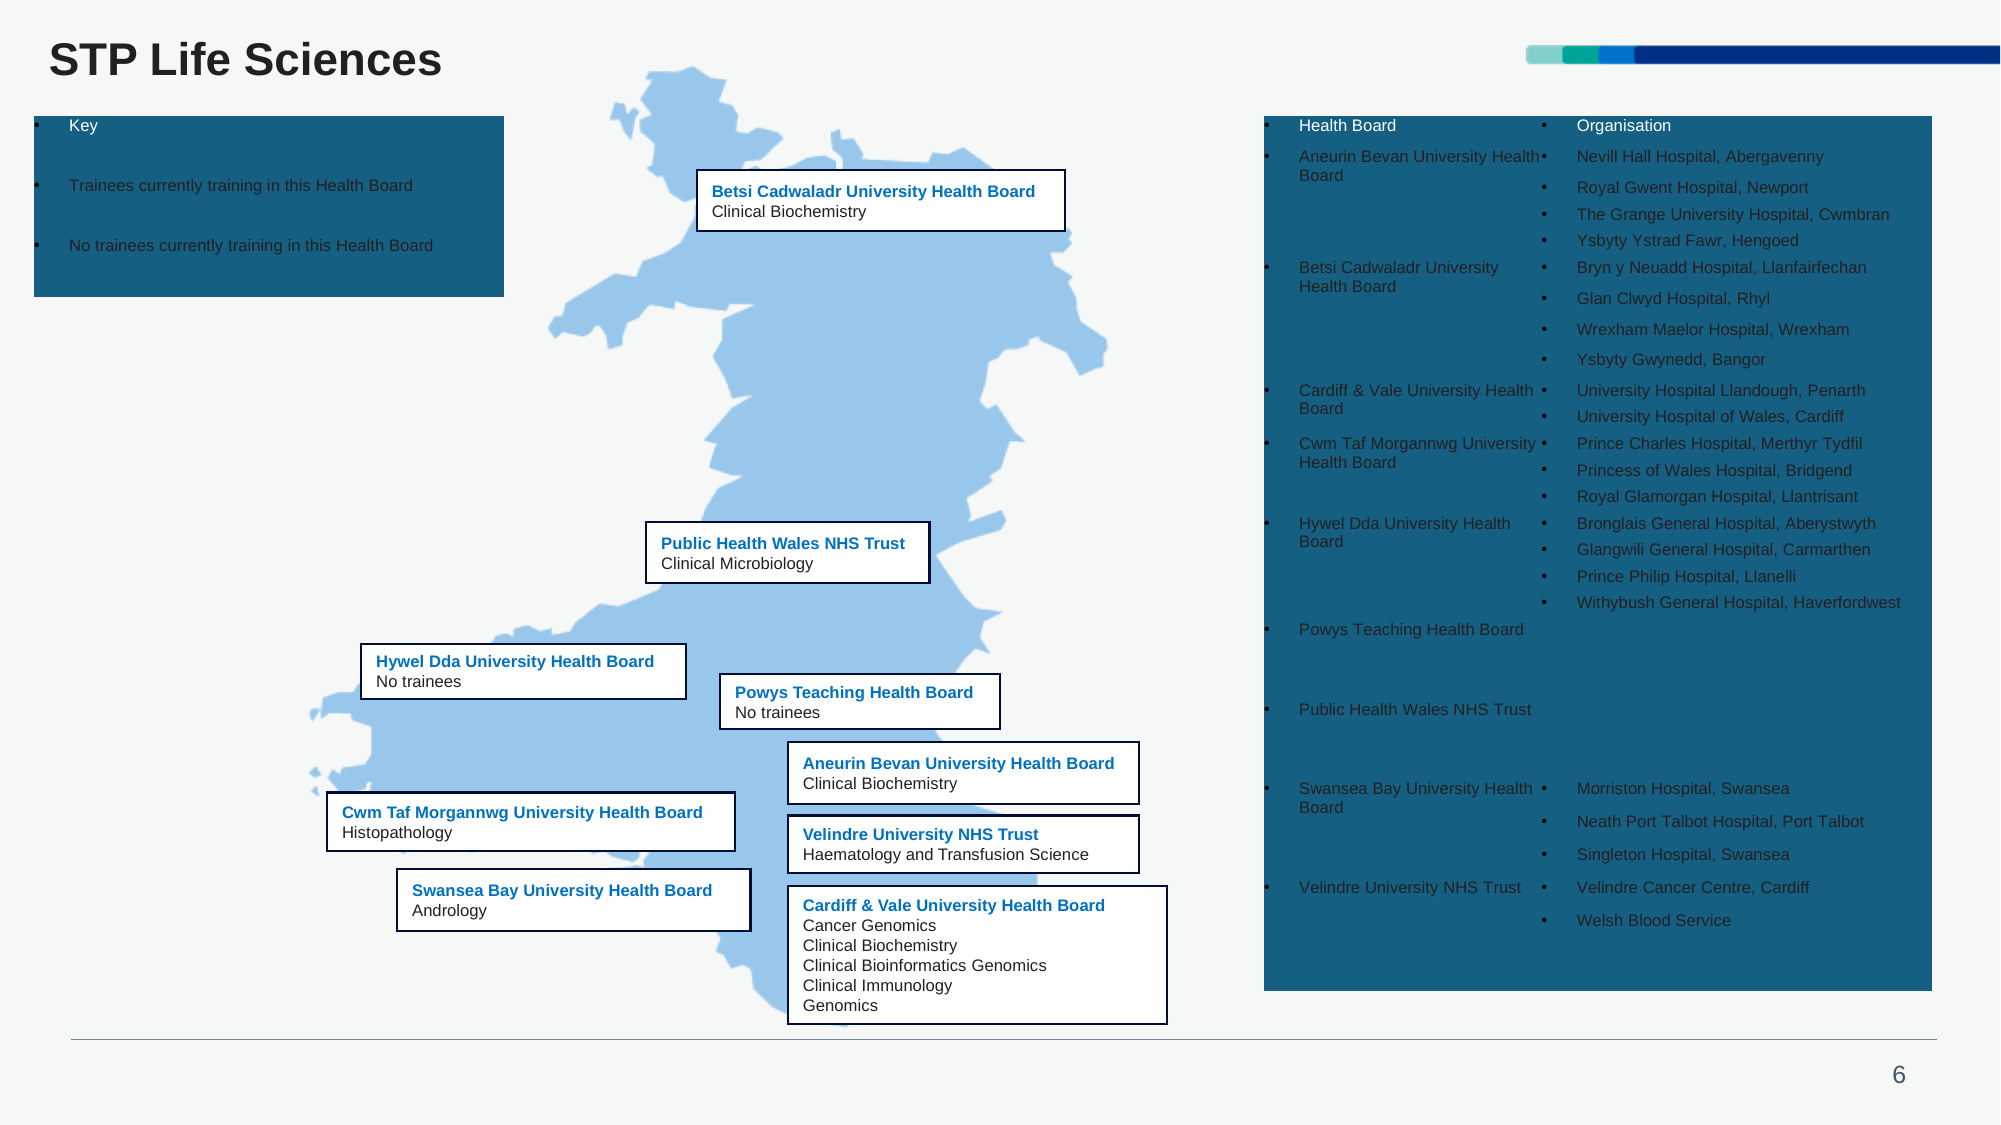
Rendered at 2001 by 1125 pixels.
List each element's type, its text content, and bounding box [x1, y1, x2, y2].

table_cell Neath Port Talbot Hospital, Port Talbot [1541, 813, 1932, 845]
table_cell Velindre University NHS Trust [1264, 878, 1541, 911]
table_cell Prince Philip Hospital, Llanelli [1541, 567, 1932, 594]
picture [206, 45, 1214, 1053]
table_cell Bryn y Neuadd Hospital, Llanfairfechan [1541, 258, 1932, 289]
text_box Cardiff & Vale University Health Board Cancer Genomics Clinical Biochemistry Clinical Bioinformatics Genomics Clinical Immunology Genomics [788, 886, 1167, 1024]
table_cell Wrexham Maelor Hospital, Wrexham [1541, 320, 1932, 351]
table_cell [444, 237, 504, 297]
table_cell Cardiff & Vale University Health Board [1264, 381, 1541, 434]
text_box STP Life Sciences [33, 22, 739, 93]
table_cell [444, 177, 504, 237]
text_box Betsi Cadwaladr University Health Board Clinical Biochemistry [697, 170, 1065, 231]
table_cell Swansea Bay University Health Board [1264, 780, 1541, 878]
table_cell Aneurin Bevan University Health Board [1264, 147, 1541, 258]
table_cell Bronglais General Hospital, Aberystwyth [1541, 514, 1932, 540]
table_cell Royal Glamorgan Hospital, Llantrisant [1541, 487, 1932, 514]
table_header Health Board [1264, 116, 1541, 147]
table_cell Velindre Cancer Centre, Cardiff [1541, 878, 1932, 911]
table_cell Powys Teaching Health Board [1264, 620, 1541, 700]
table_cell [1264, 911, 1541, 991]
table_cell Trainees currently training in this Health Board [34, 177, 444, 237]
table_cell Glan Clwyd Hospital, Rhyl [1541, 289, 1932, 320]
table_cell Glangwili General Hospital, Carmarthen [1541, 540, 1932, 567]
table_cell Royal Gwent Hospital, Newport [1541, 178, 1932, 205]
text_box Swansea Bay University Health Board Andrology [397, 869, 751, 931]
table_cell Cwm Taf Morgannwg University Health Board [1264, 434, 1541, 514]
table_cell Singleton Hospital, Swansea [1541, 845, 1932, 878]
table_cell The Grange University Hospital, Cwmbran [1541, 205, 1932, 232]
text_box Cwm Taf Morgannwg University Health Board Histopathology [327, 793, 735, 851]
table_cell Nevill Hall Hospital, Abergavenny [1541, 147, 1932, 178]
table_cell University Hospital of Wales, Cardiff [1541, 408, 1932, 434]
text_box Aneurin Bevan University Health Board Clinical Biochemistry [788, 742, 1139, 804]
table_cell No trainees currently training in this Health Board [34, 237, 444, 297]
text_box Powys Teaching Health Board No trainees [720, 674, 1000, 729]
table_cell Morriston Hospital, Swansea [1541, 780, 1932, 813]
table_header [444, 116, 504, 177]
table_cell Betsi Cadwaladr University Health Board [1264, 258, 1541, 381]
text_box Hywel Dda University Health Board No trainees [361, 644, 686, 699]
table_cell Hywel Dda University Health Board [1264, 514, 1541, 620]
text_box Velindre University NHS Trust Haematology and Transfusion Science [788, 815, 1139, 873]
table_header Organisation [1541, 116, 1932, 147]
table_cell University Hospital Llandough, Penarth [1541, 381, 1932, 408]
table_header Key [34, 116, 444, 177]
table_cell Princess of Wales Hospital, Bridgend [1541, 461, 1932, 487]
table_cell Withybush General Hospital, Haverfordwest [1541, 594, 1932, 620]
text_box Public Health Wales NHS Trust Clinical Microbiology [646, 522, 930, 583]
table_cell [1541, 700, 1932, 780]
table_cell Prince Charles Hospital, Merthyr Tydfil [1541, 434, 1932, 461]
table_cell Ysbyty Ystrad Fawr, Hengoed [1541, 232, 1932, 258]
table_cell Ysbyty Gwynedd, Bangor [1541, 351, 1932, 381]
table_cell Public Health Wales NHS Trust [1264, 700, 1541, 780]
table_cell Welsh Blood Service [1541, 911, 1932, 991]
table_cell [1541, 620, 1932, 700]
